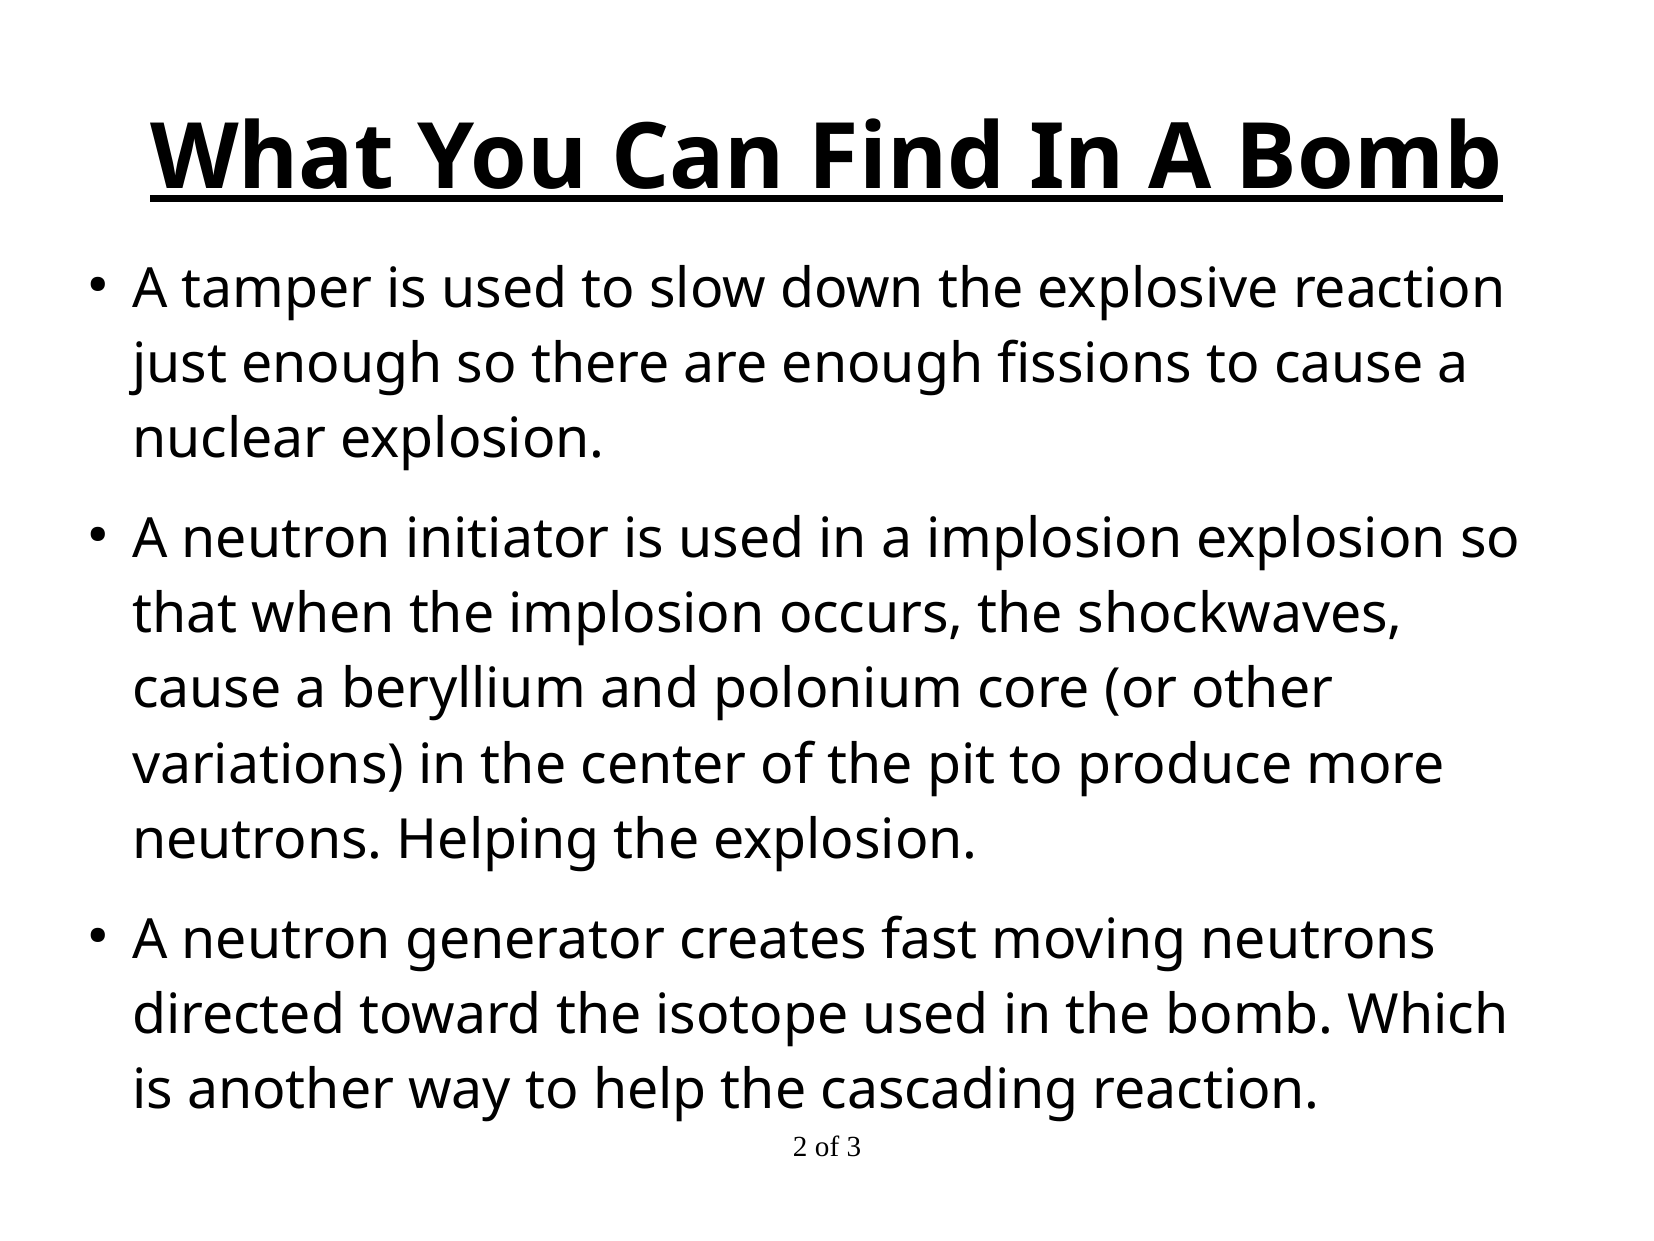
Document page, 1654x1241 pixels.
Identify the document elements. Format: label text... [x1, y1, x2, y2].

list A tamper is used to slow down the explosive reaction just enough so there are enough fissions to cause a nuclear explosion. A neutron initiator is used in a implosion explosion so that when the implosion occurs, the shockwaves, cause a beryllium and polonium core (or other variations) in the center of the pit to produce more neutrons. Helping the explosion. A neutron generator creates fast moving neutrons directed toward the isotope used in the bomb. Which is another way to help the cascading reaction. [73, 248, 1562, 1134]
title What You Can Find In A Bomb [82, 49, 1571, 257]
